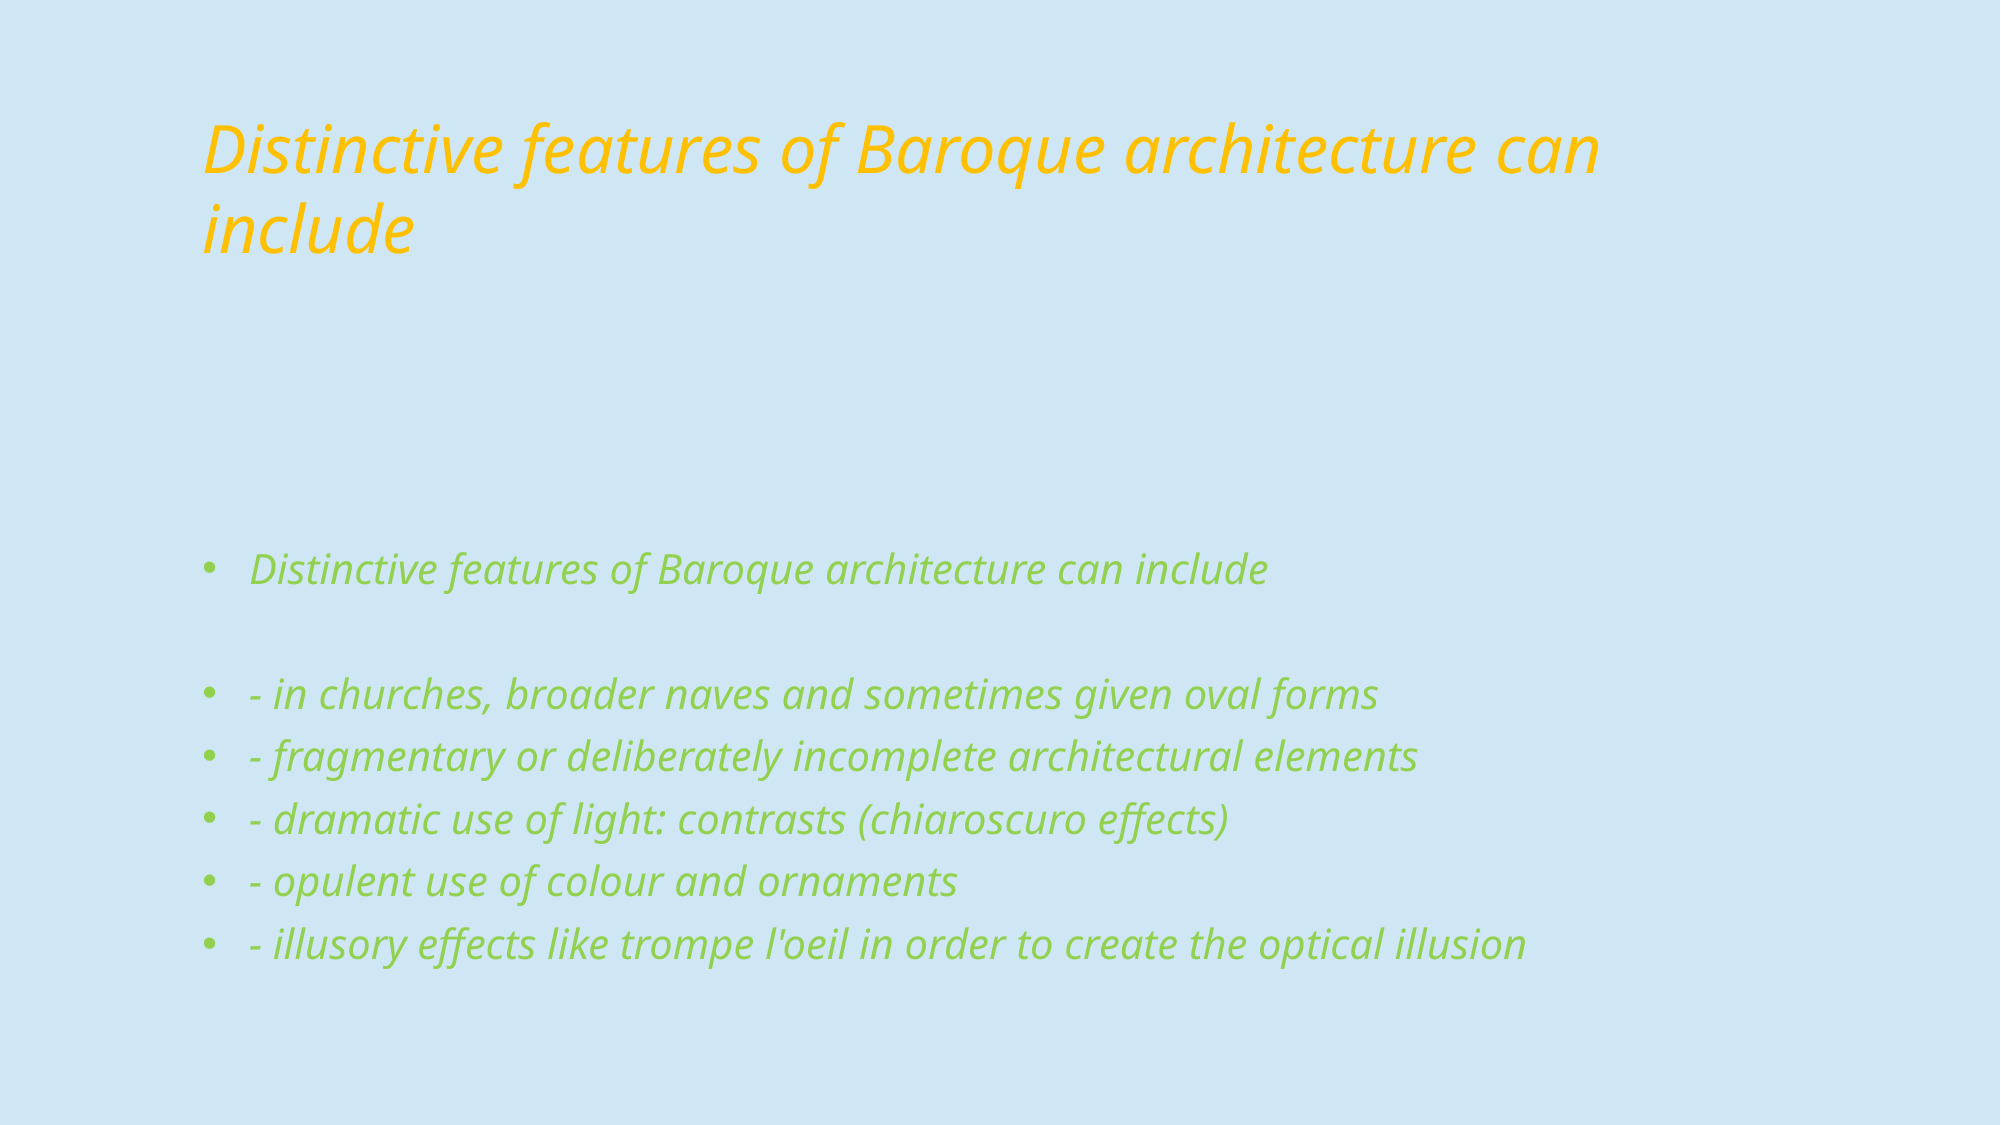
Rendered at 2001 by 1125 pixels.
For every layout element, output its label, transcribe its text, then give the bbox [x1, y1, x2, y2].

title Distinctive features of Baroque architecture can include [187, 99, 1813, 413]
list Distinctive features of Baroque architecture can include - in churches, broader naves and sometimes given oval forms - fragmentary or deliberately incomplete architectural elements - dramatic use of light: contrasts (chiaroscuro effects) - opulent use of colour and ornaments - illusory effects like trompe l'oeil in order to create the optical illusion [187, 437, 1813, 1073]
